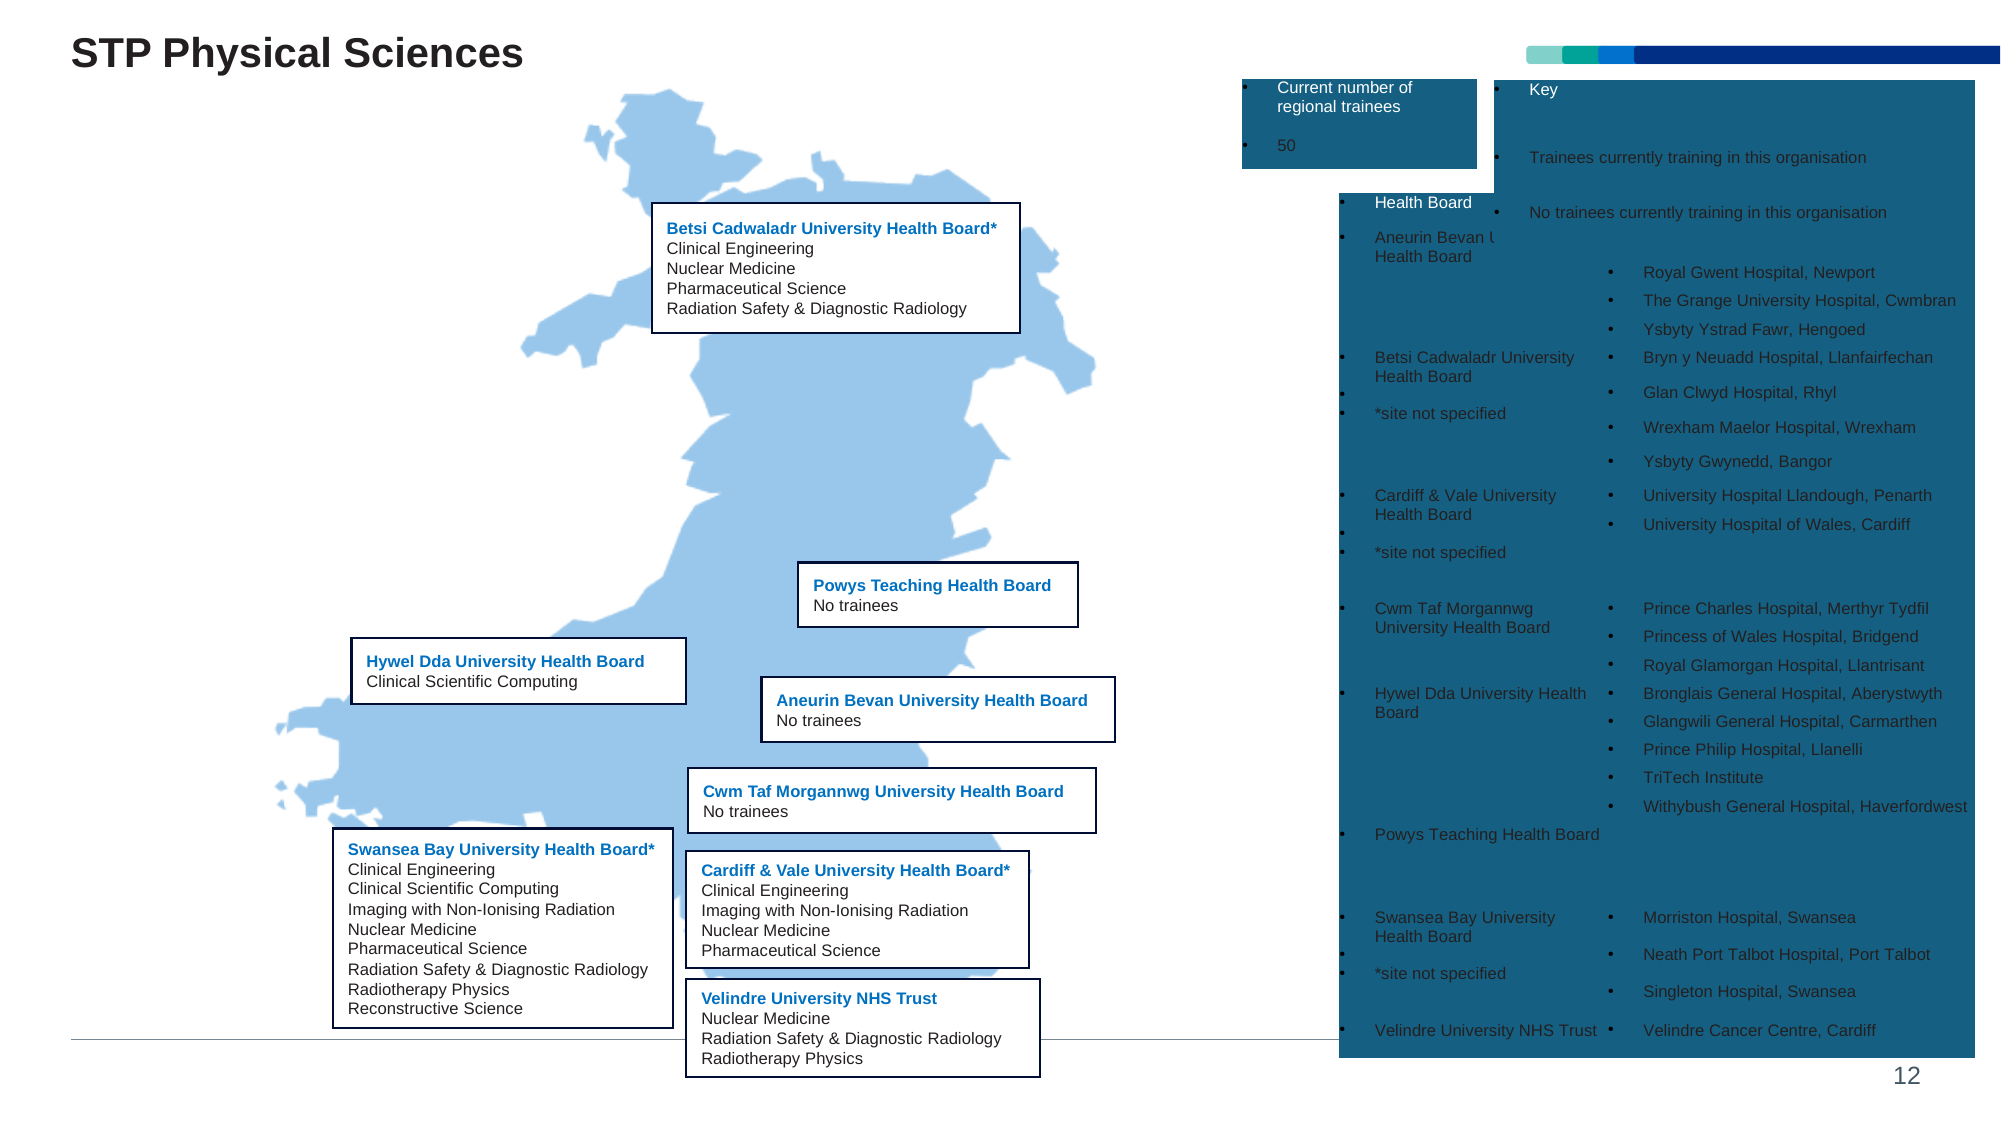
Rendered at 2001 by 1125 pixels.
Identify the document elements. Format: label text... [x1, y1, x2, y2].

text_box Cardiff & Vale University Health Board* Clinical Engineering Imaging with Non-Ionising Radiation Nuclear Medicine Pharmaceutical Science [686, 851, 1029, 968]
table_cell Glan Clwyd Hospital, Rhyl [1608, 383, 1975, 418]
table_cell Bryn y Neuadd Hospital, Llanfairfechan [1608, 348, 1975, 383]
table_cell 50 [1242, 136, 1477, 169]
table_cell Royal Glamorgan Hospital, Llantrisant [1608, 656, 1975, 684]
table_cell Velindre University NHS Trust [1339, 1021, 1608, 1058]
table_header Current number of regional trainees [1242, 79, 1477, 136]
table_cell [1914, 148, 1975, 204]
table_cell Ysbyty Gwynedd, Bangor [1608, 452, 1975, 487]
table_cell Hywel Dda University Health Board [1339, 684, 1608, 825]
table_header Health Board [1339, 193, 1494, 228]
text_box Cwm Taf Morgannwg University Health Board No trainees [688, 768, 1096, 833]
text_box Powys Teaching Health Board No trainees [798, 563, 1078, 627]
table_cell Nevill Hall Hospital, Abergavenny [1608, 259, 1975, 263]
table_cell Ysbyty Ystrad Fawr, Hengoed [1608, 320, 1975, 348]
table_cell Cardiff & Vale University Health Board *site not specified [1339, 487, 1608, 599]
table_cell Neath Port Talbot Hospital, Port Talbot [1608, 945, 1975, 982]
table_cell Princess of Wales Hospital, Bridgend [1608, 628, 1975, 656]
table_cell [1914, 204, 1975, 259]
picture [169, 79, 1205, 1063]
text_box Betsi Cadwaladr University Health Board* Clinical Engineering Nuclear Medicine Pharmaceutical Science Radiation Safety & Diagnostic Radiology [652, 203, 1020, 333]
table_cell Glangwili General Hospital, Carmarthen [1608, 712, 1975, 740]
table_cell Wrexham Maelor Hospital, Wrexham [1608, 418, 1975, 452]
table_cell The Grange University Hospital, Cwmbran [1608, 292, 1975, 320]
table_cell No trainees currently training in this organisation [1494, 204, 1914, 259]
table_cell [1608, 825, 1975, 908]
table_cell Royal Gwent Hospital, Newport [1608, 263, 1975, 292]
table_cell Swansea Bay University Health Board *site not specified [1339, 908, 1608, 1021]
table_cell University Hospital of Wales, Cardiff [1608, 515, 1975, 599]
table_cell Betsi Cadwaladr University Health Board *site not specified [1339, 348, 1608, 487]
text_box Swansea Bay University Health Board* Clinical Engineering Clinical Scientific Computing Imaging with Non-Ionising Radiation Nuclear Medicine Pharmaceutical Science Radiation Safety & Diagnostic Radiology Radiotherapy Physics Reconstructive Science [333, 828, 673, 1028]
table_cell Aneurin Bevan University Health Board [1339, 228, 1608, 348]
table_cell Morriston Hospital, Swansea [1608, 908, 1975, 945]
table_cell Prince Philip Hospital, Llanelli [1608, 740, 1975, 769]
table_cell TriTech Institute [1608, 769, 1975, 797]
table_cell University Hospital Llandough, Penarth [1608, 487, 1975, 515]
text_box Hywel Dda University Health Board Clinical Scientific Computing [351, 638, 686, 704]
table_cell Velindre Cancer Centre, Cardiff [1608, 1021, 1975, 1058]
table_cell Trainees currently training in this organisation [1494, 148, 1914, 204]
table_cell Withybush General Hospital, Haverfordwest [1608, 797, 1975, 825]
table_cell Singleton Hospital, Swansea [1608, 982, 1975, 1021]
table_header [1914, 80, 1975, 148]
text_box Velindre University NHS Trust Nuclear Medicine Radiation Safety & Diagnostic Radiology Radiotherapy Physics [686, 979, 1040, 1077]
table_cell Bronglais General Hospital, Aberystwyth [1608, 684, 1975, 712]
table_header Key [1494, 80, 1914, 148]
title STP Physical Sciences [70, 32, 1513, 79]
table_cell Powys Teaching Health Board [1339, 825, 1608, 908]
table_cell Prince Charles Hospital, Merthyr Tydfil [1608, 599, 1975, 628]
table_cell Cwm Taf Morgannwg University Health Board [1339, 599, 1608, 684]
text_box Aneurin Bevan University Health Board No trainees [762, 677, 1115, 742]
